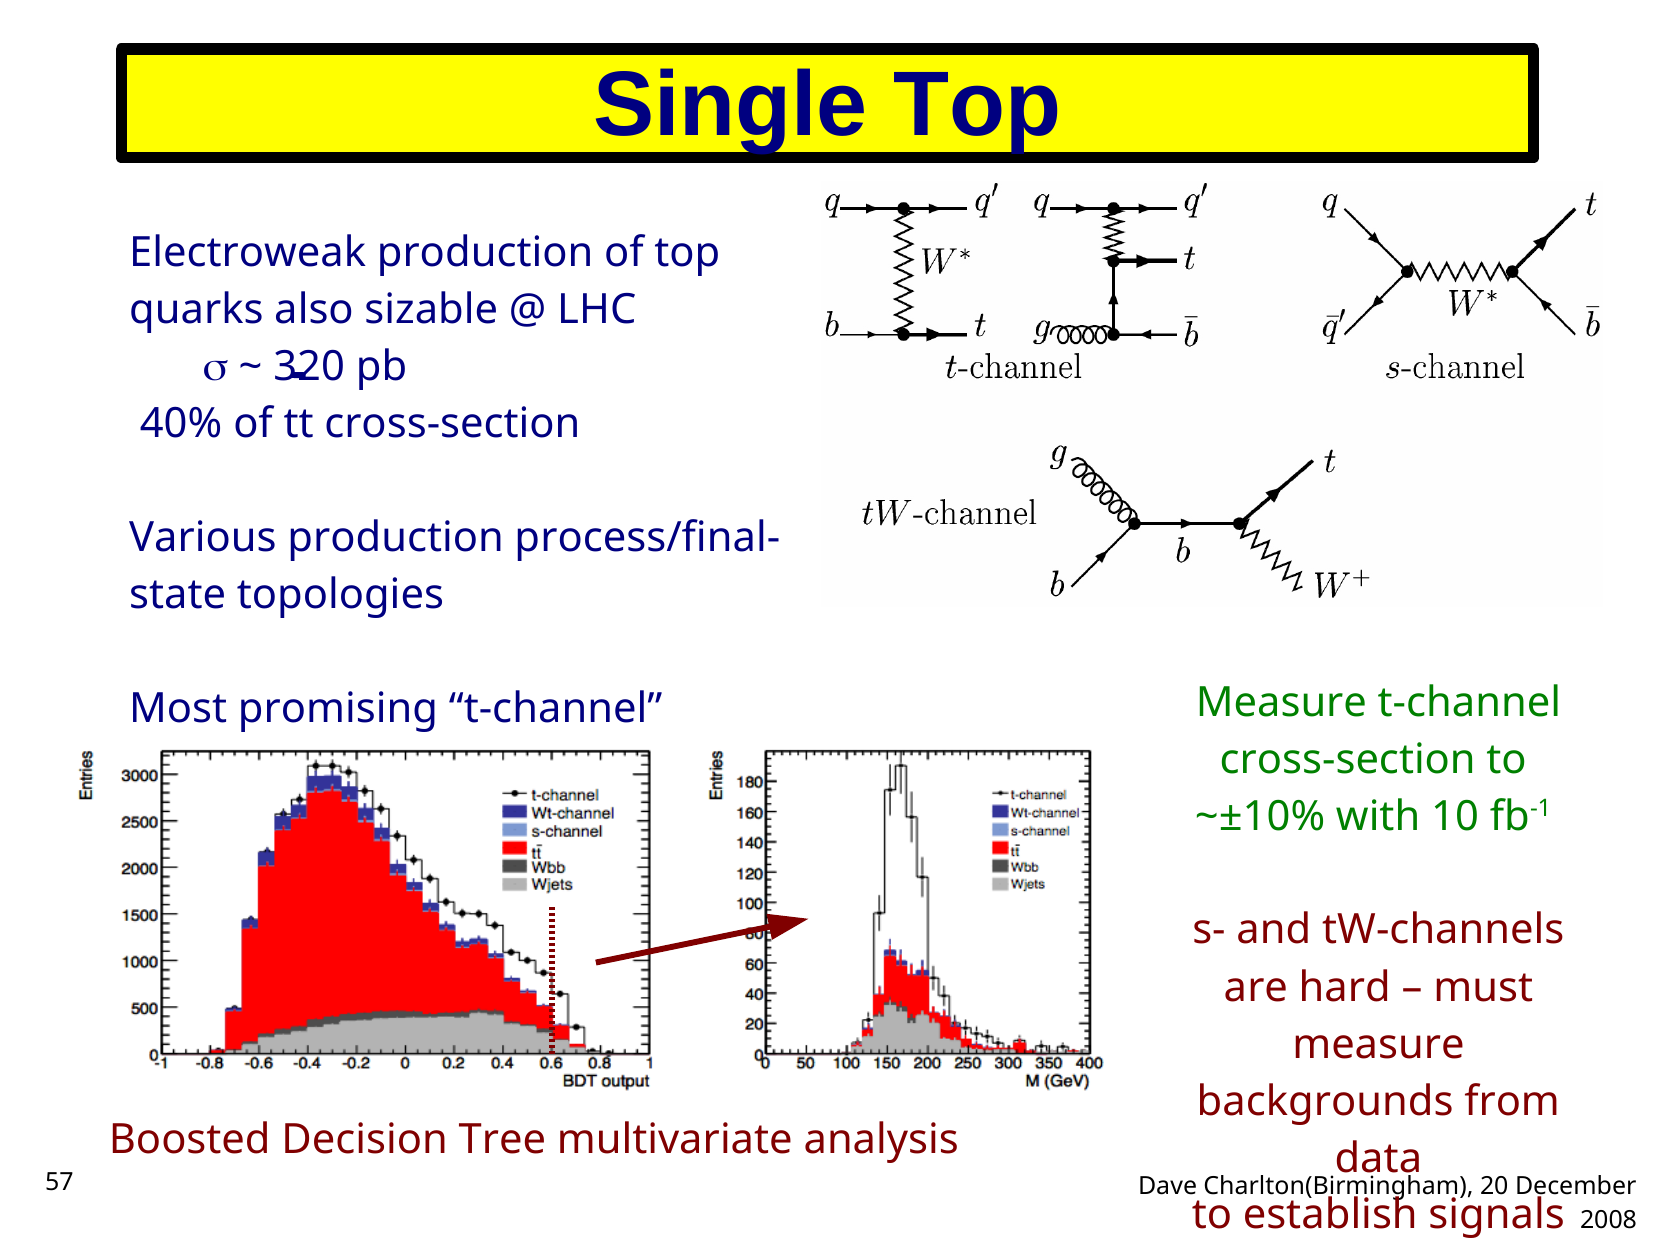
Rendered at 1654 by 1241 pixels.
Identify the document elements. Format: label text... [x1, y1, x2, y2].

title Single Top [121, 49, 1534, 158]
text_box Measure t-channel cross-section to ~±10% with 10 fb-1 s- and tW-channels are hard – must measure backgrounds from data to establish signals > 10 fb-1 [1162, 671, 1595, 1175]
picture [70, 745, 1112, 1097]
text_box Boosted Decision Tree multivariate analysis [108, 1108, 1162, 1158]
text_box Electroweak production of top quarks also sizable @ LHC s ~ 320 pb 40% of tt cross-section Various production process/final-state topologies Most promising “t-channel” [129, 221, 1528, 714]
picture [821, 181, 1603, 607]
